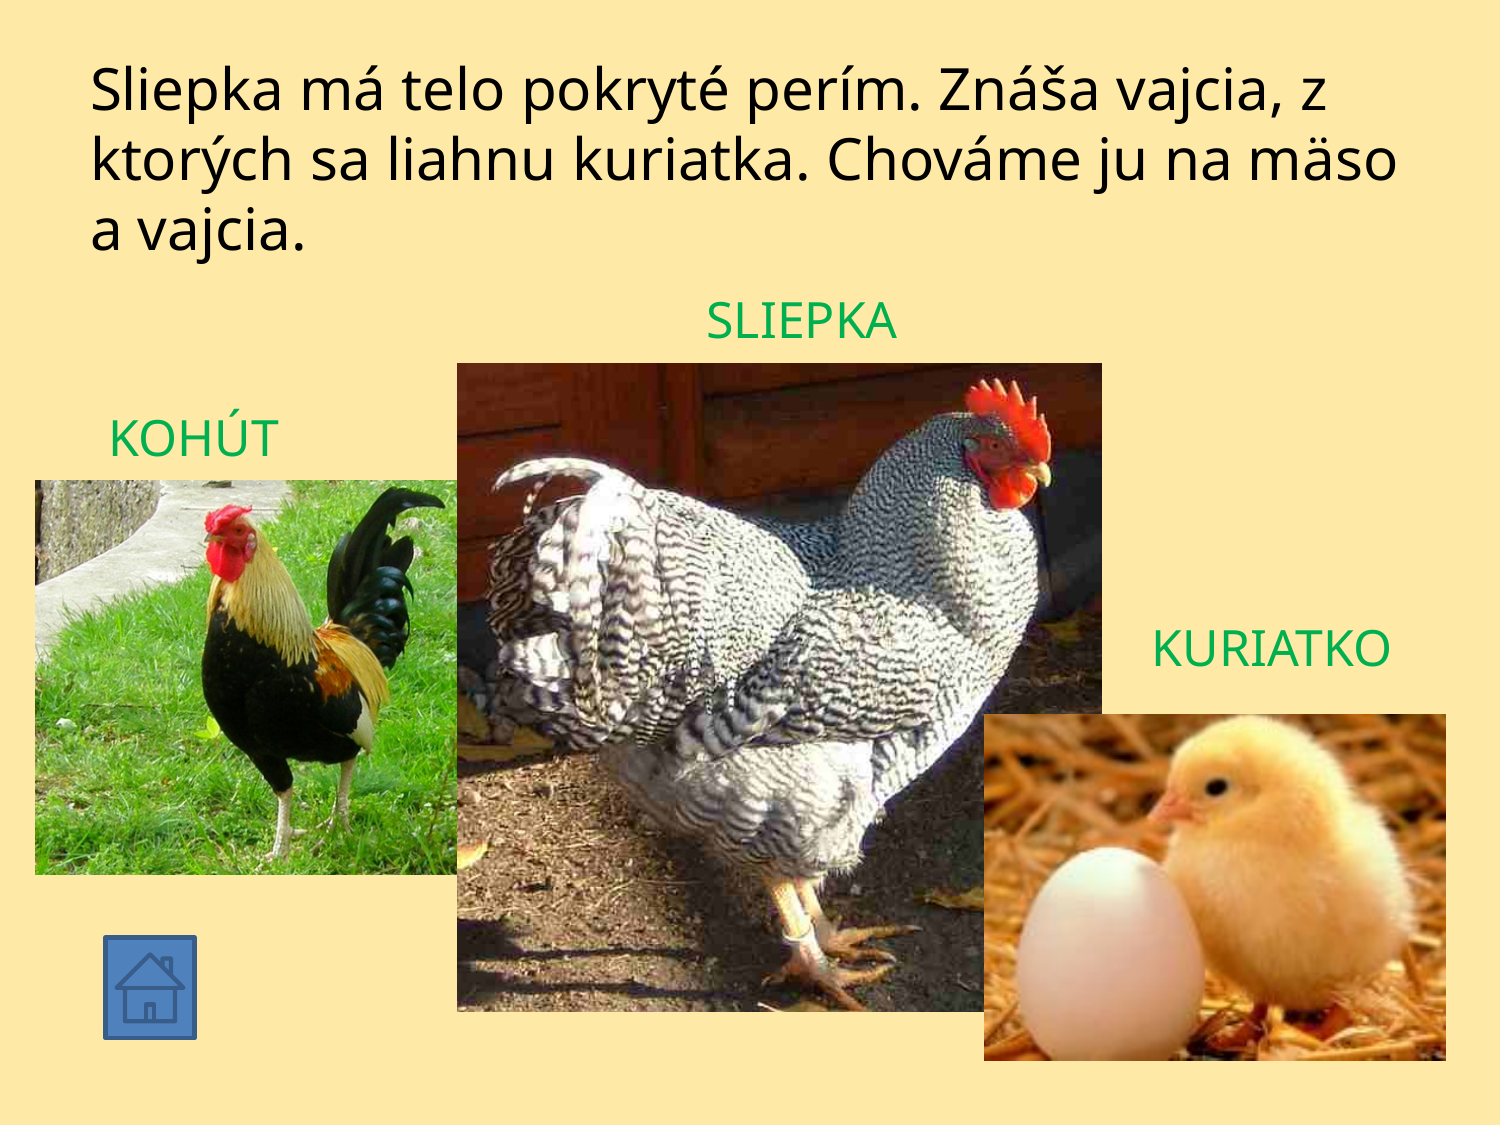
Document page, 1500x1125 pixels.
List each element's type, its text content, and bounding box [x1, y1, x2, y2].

text_box [105, 937, 195, 1039]
text_box KURIATKO [1136, 609, 1437, 686]
text_box KOHÚT [93, 398, 306, 475]
title Sliepka má telo pokryté perím. Znáša vajcia, z ktorých sa liahnu kuriatka. Chováme ju na mäso a vajcia. [75, 45, 1426, 233]
text_box SLIEPKA [691, 281, 938, 358]
picture [35, 363, 1446, 1061]
